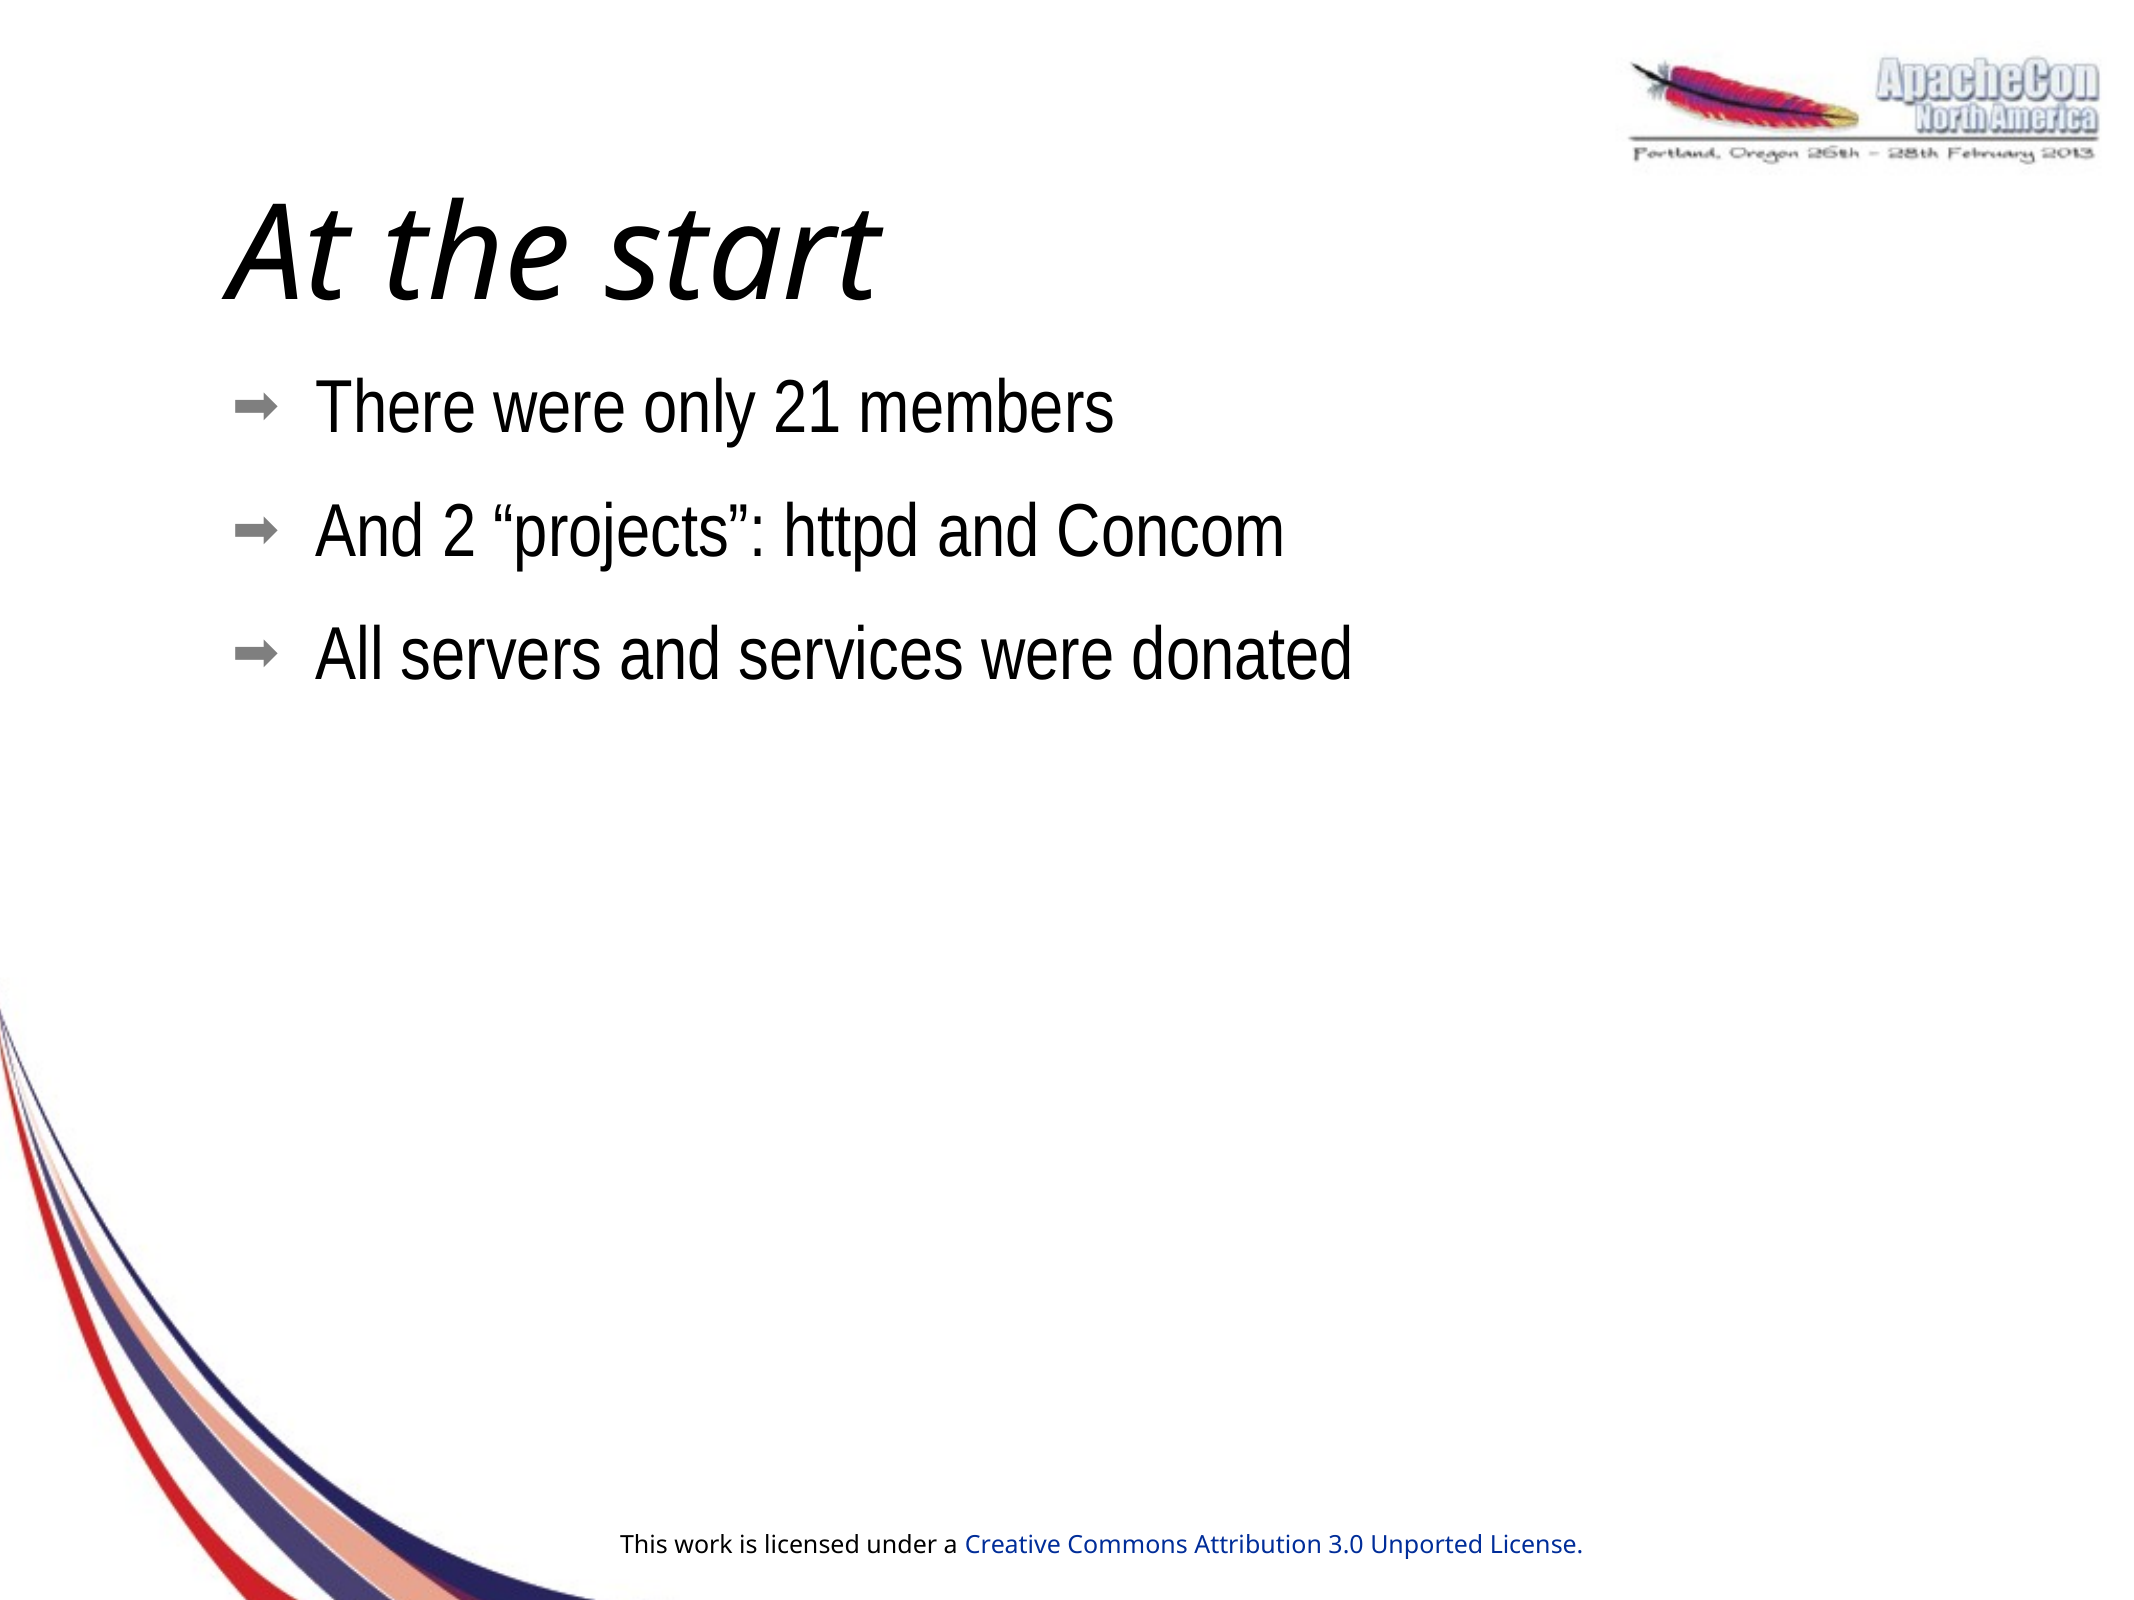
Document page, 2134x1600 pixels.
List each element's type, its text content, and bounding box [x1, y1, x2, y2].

text_box This work is licensed under a Creative Commons Attribution 3.0 Unported License. [472, 1533, 1733, 1574]
title At the start [229, 143, 1982, 366]
list There were only 21 members And 2 “projects”: httpd and Concom All servers and services were donated [228, 365, 1981, 1533]
picture [0, 8, 2127, 1600]
